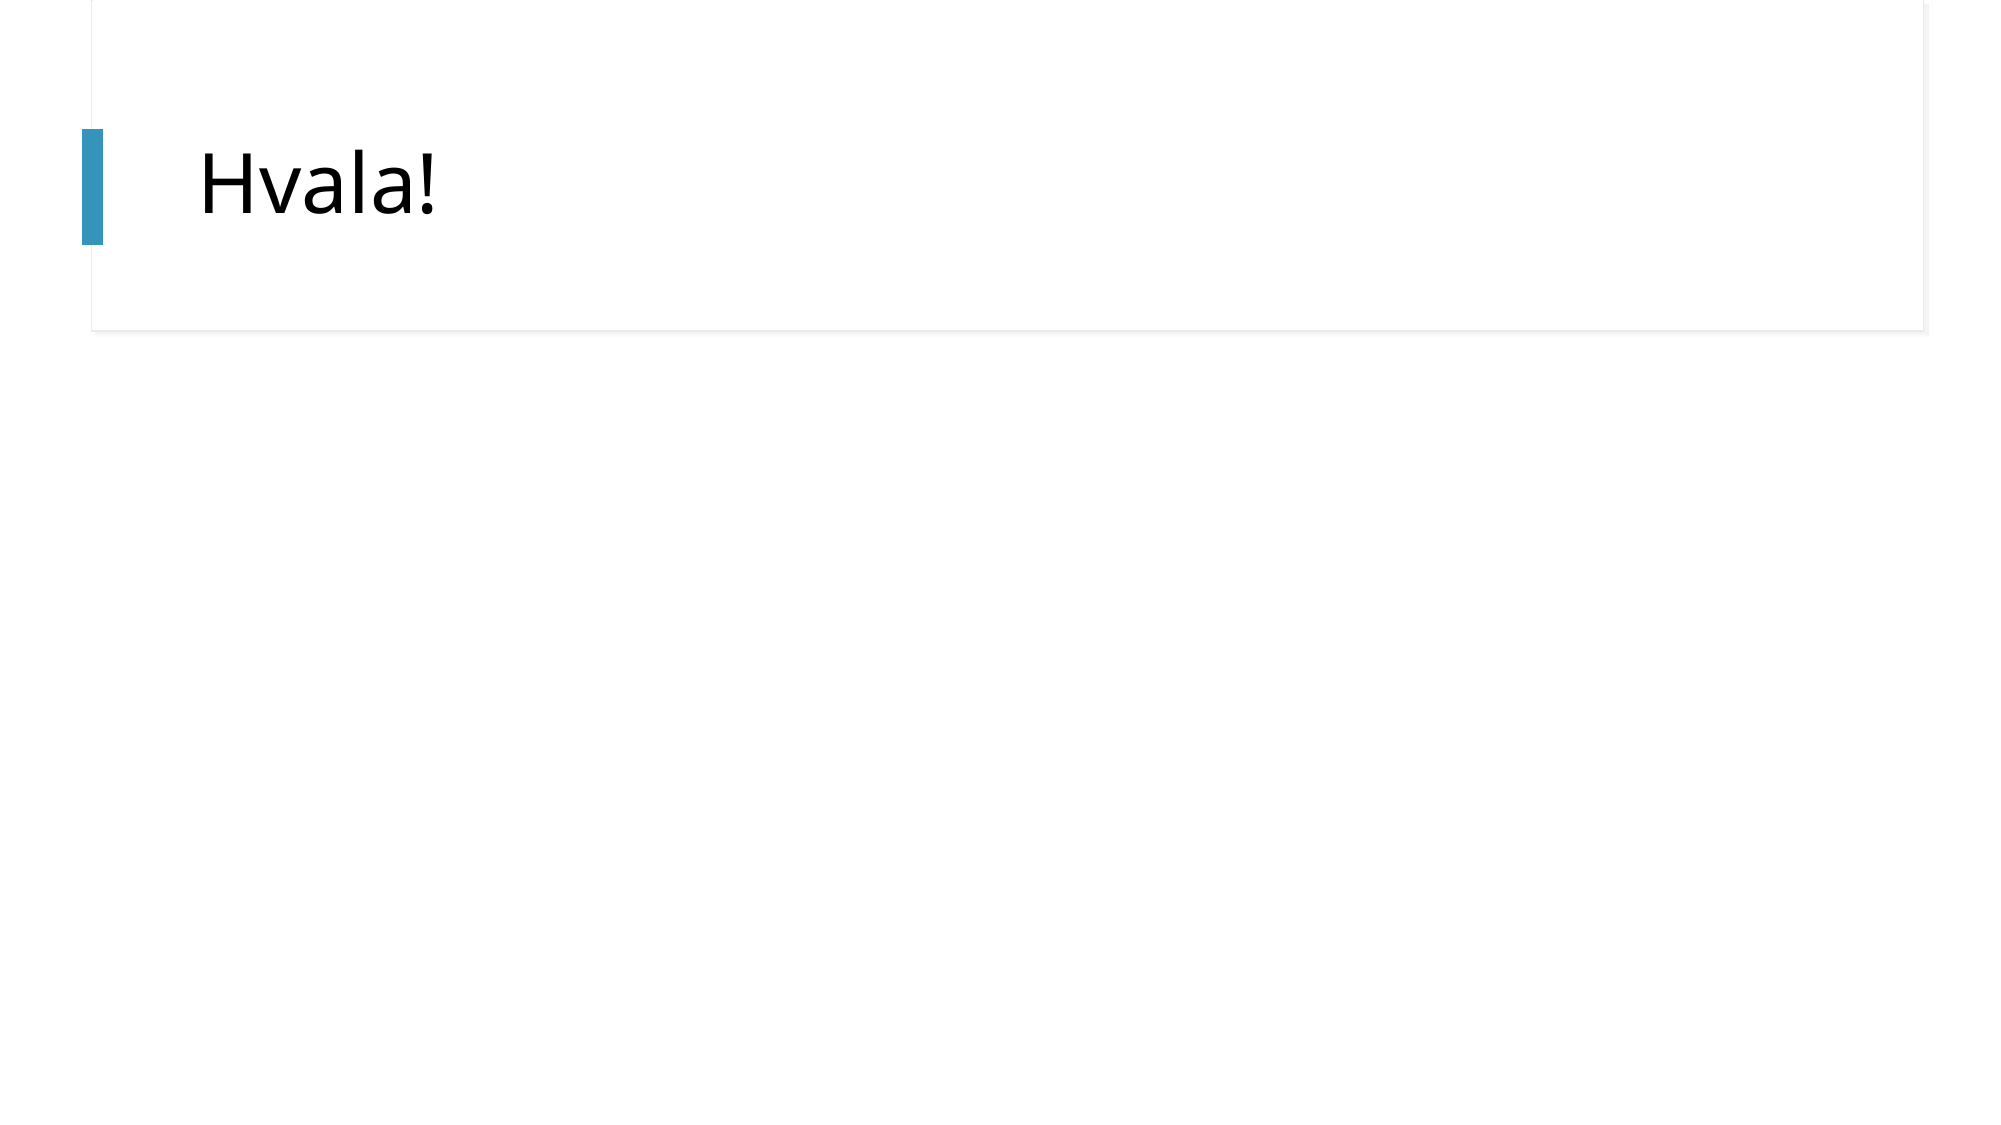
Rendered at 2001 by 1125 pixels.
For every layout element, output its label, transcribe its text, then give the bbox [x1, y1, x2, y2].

title Hvala! [183, 90, 1852, 284]
